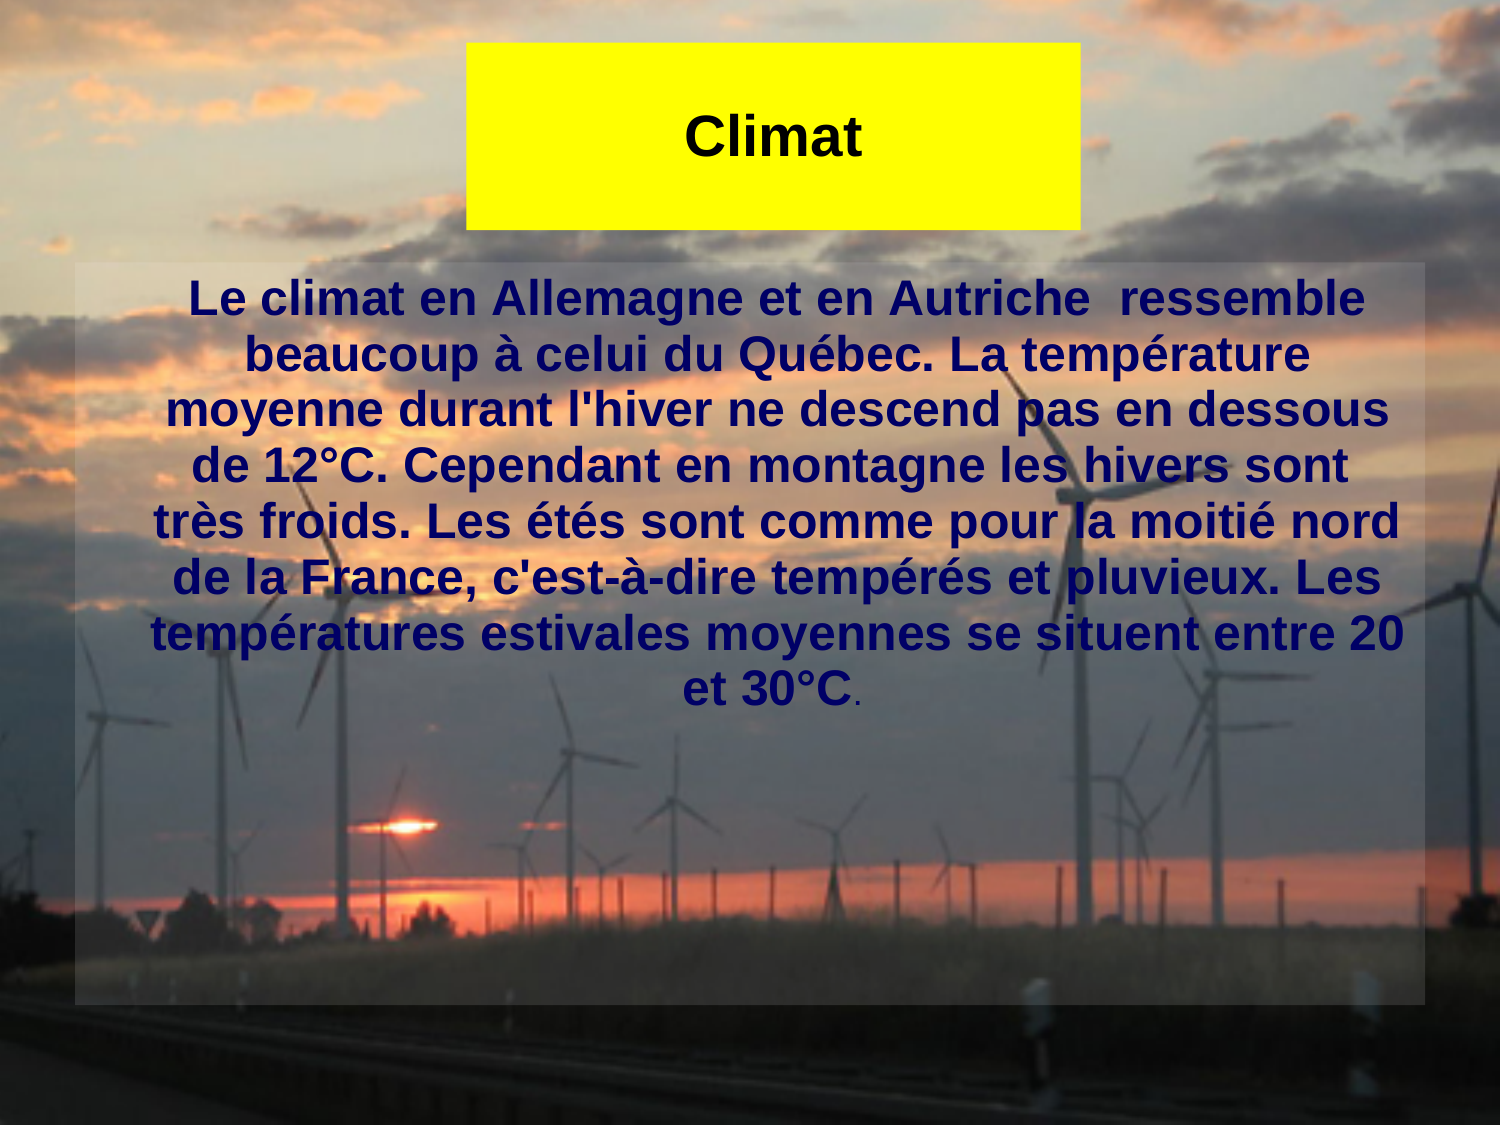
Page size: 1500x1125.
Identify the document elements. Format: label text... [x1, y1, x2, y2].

list Le climat en Allemagne et en Autriche ressemble beaucoup à celui du Québec. La température moyenne durant l'hiver ne descend pas en dessous de 12°C. Cependant en montagne les hivers sont très froids. Les étés sont comme pour la moitié nord de la France, c'est-à-dire tempérés et pluvieux. Les températures estivales moyennes se situent entre 20 et 30°C. [75, 262, 1426, 1006]
picture [0, 0, 1500, 1125]
title Climat [466, 42, 1081, 231]
